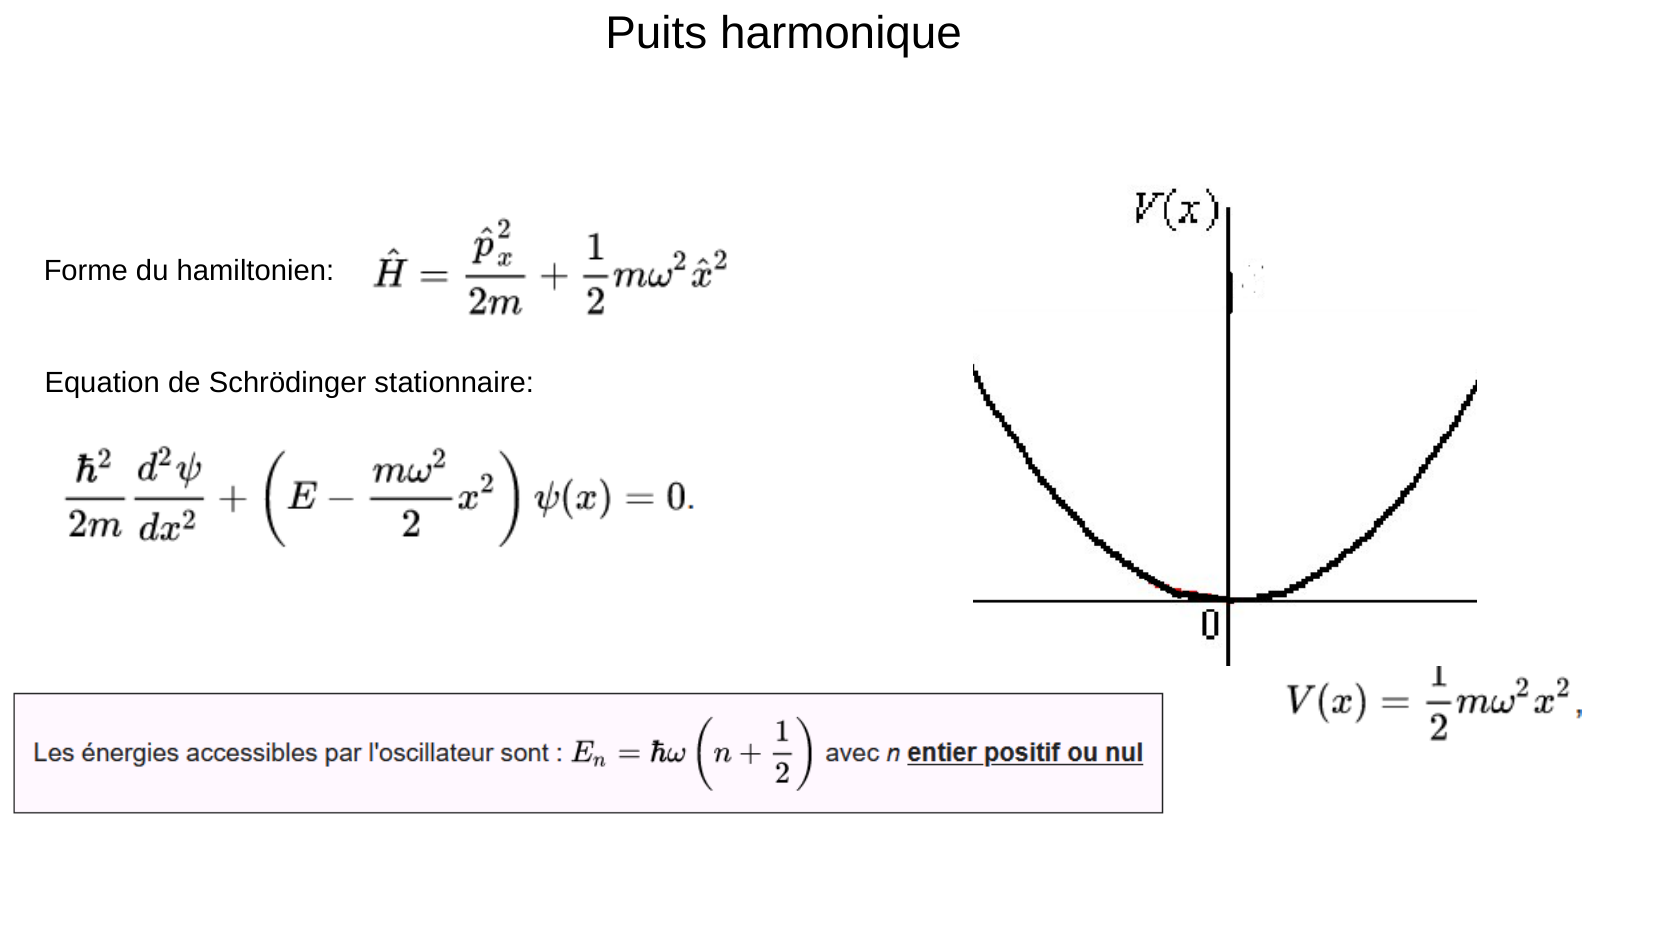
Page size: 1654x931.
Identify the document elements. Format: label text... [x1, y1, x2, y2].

text_box Equation de Schrödinger stationnaire: [29, 348, 628, 414]
picture [364, 206, 744, 336]
text_box Forme du hamiltonien: [28, 236, 473, 302]
picture [49, 431, 709, 562]
text_box Puits harmonique [590, 0, 1241, 89]
picture [973, 177, 1582, 755]
picture [3, 681, 1182, 827]
